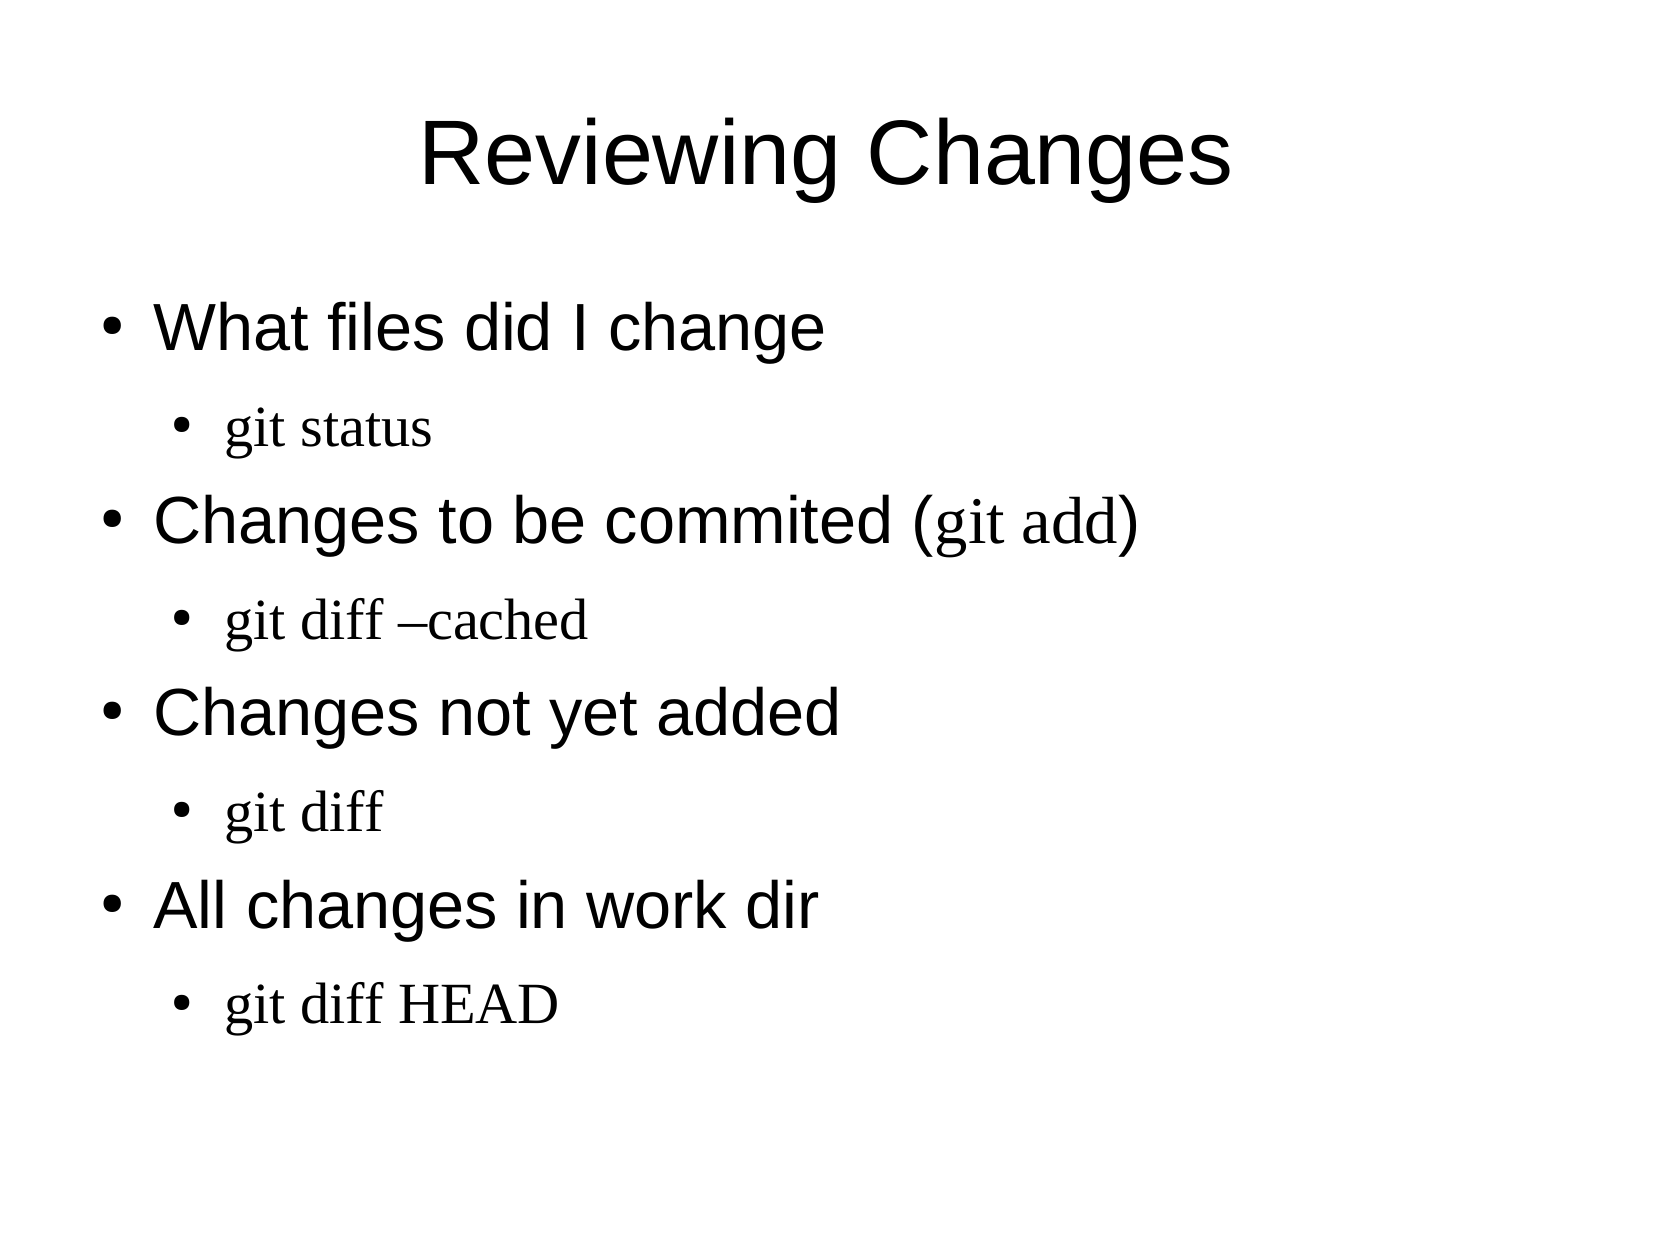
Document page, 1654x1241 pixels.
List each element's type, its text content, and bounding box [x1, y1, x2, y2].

list What files did I change git status Changes to be commited (git add) git diff –cached Changes not yet added git diff All changes in work dir git diff HEAD [82, 290, 1571, 1109]
title Reviewing Changes [82, 49, 1571, 257]
